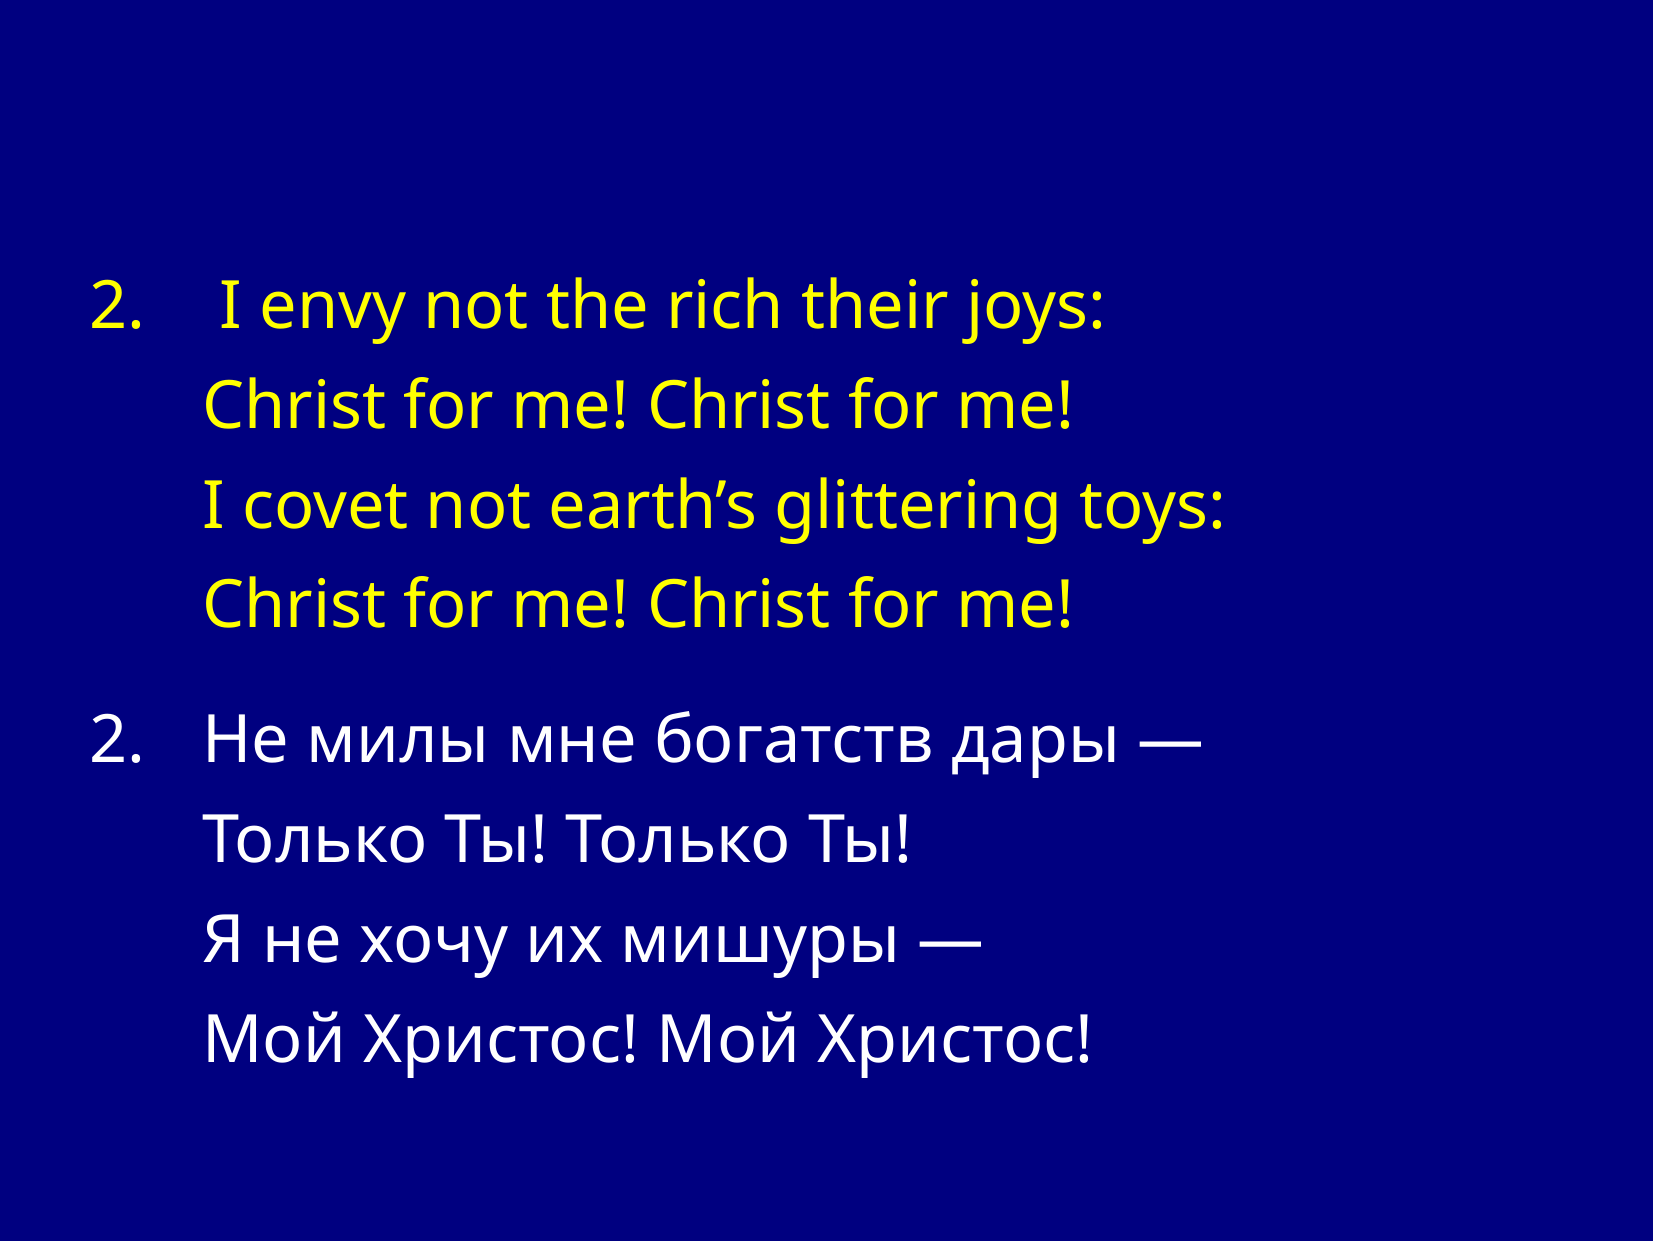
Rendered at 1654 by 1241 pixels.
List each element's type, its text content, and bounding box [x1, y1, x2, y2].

text_box 2. Не милы мне богатств дары — Только Ты! Только Ты! Я не хочу их мишуры — Мой Христос! Мой Христос! [75, 675, 1576, 1163]
text_box 2. I envy not the rich their joys: Christ for me! Christ for me! I covet not earth’s glittering toys: Christ for me! Christ for me! [75, 150, 1653, 638]
